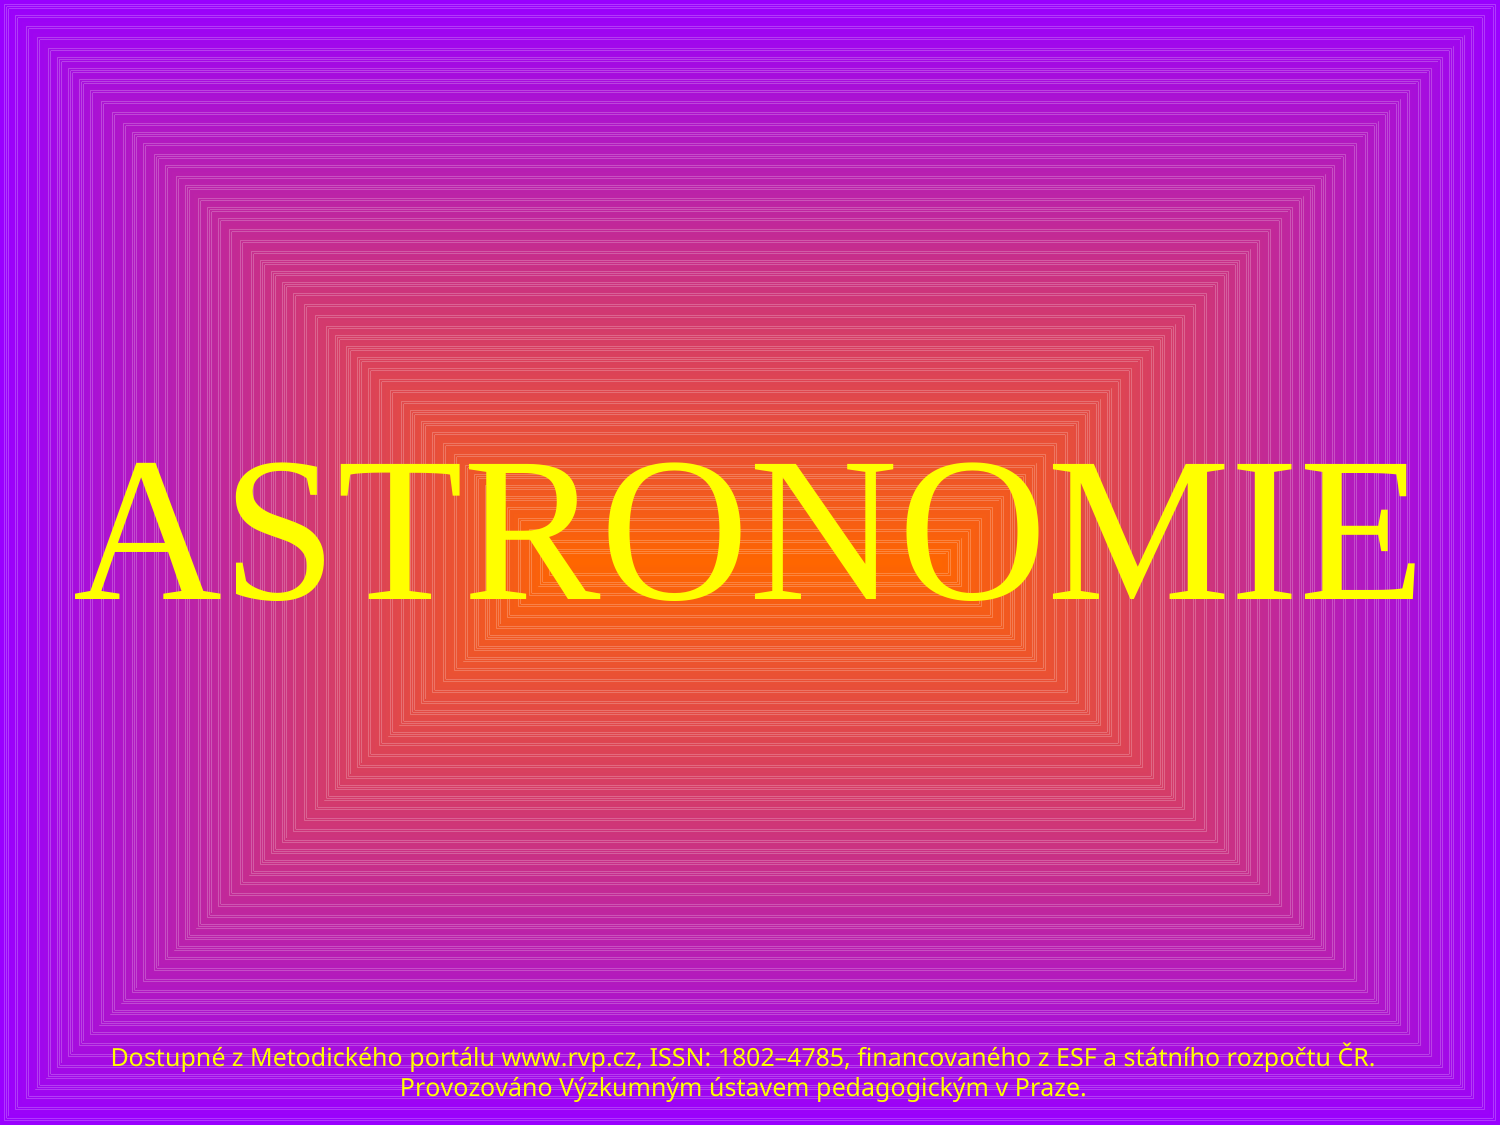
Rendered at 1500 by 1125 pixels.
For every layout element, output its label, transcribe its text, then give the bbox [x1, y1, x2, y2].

text_box ASTRONOMIE [0, 385, 1500, 649]
text_box Dostupné z Metodického portálu www.rvp.cz, ISSN: 1802–4785, financovaného z ESF a státního rozpočtu ČR. Provozováno Výzkumným ústavem pedagogickým v Praze. [35, 1041, 1454, 1102]
